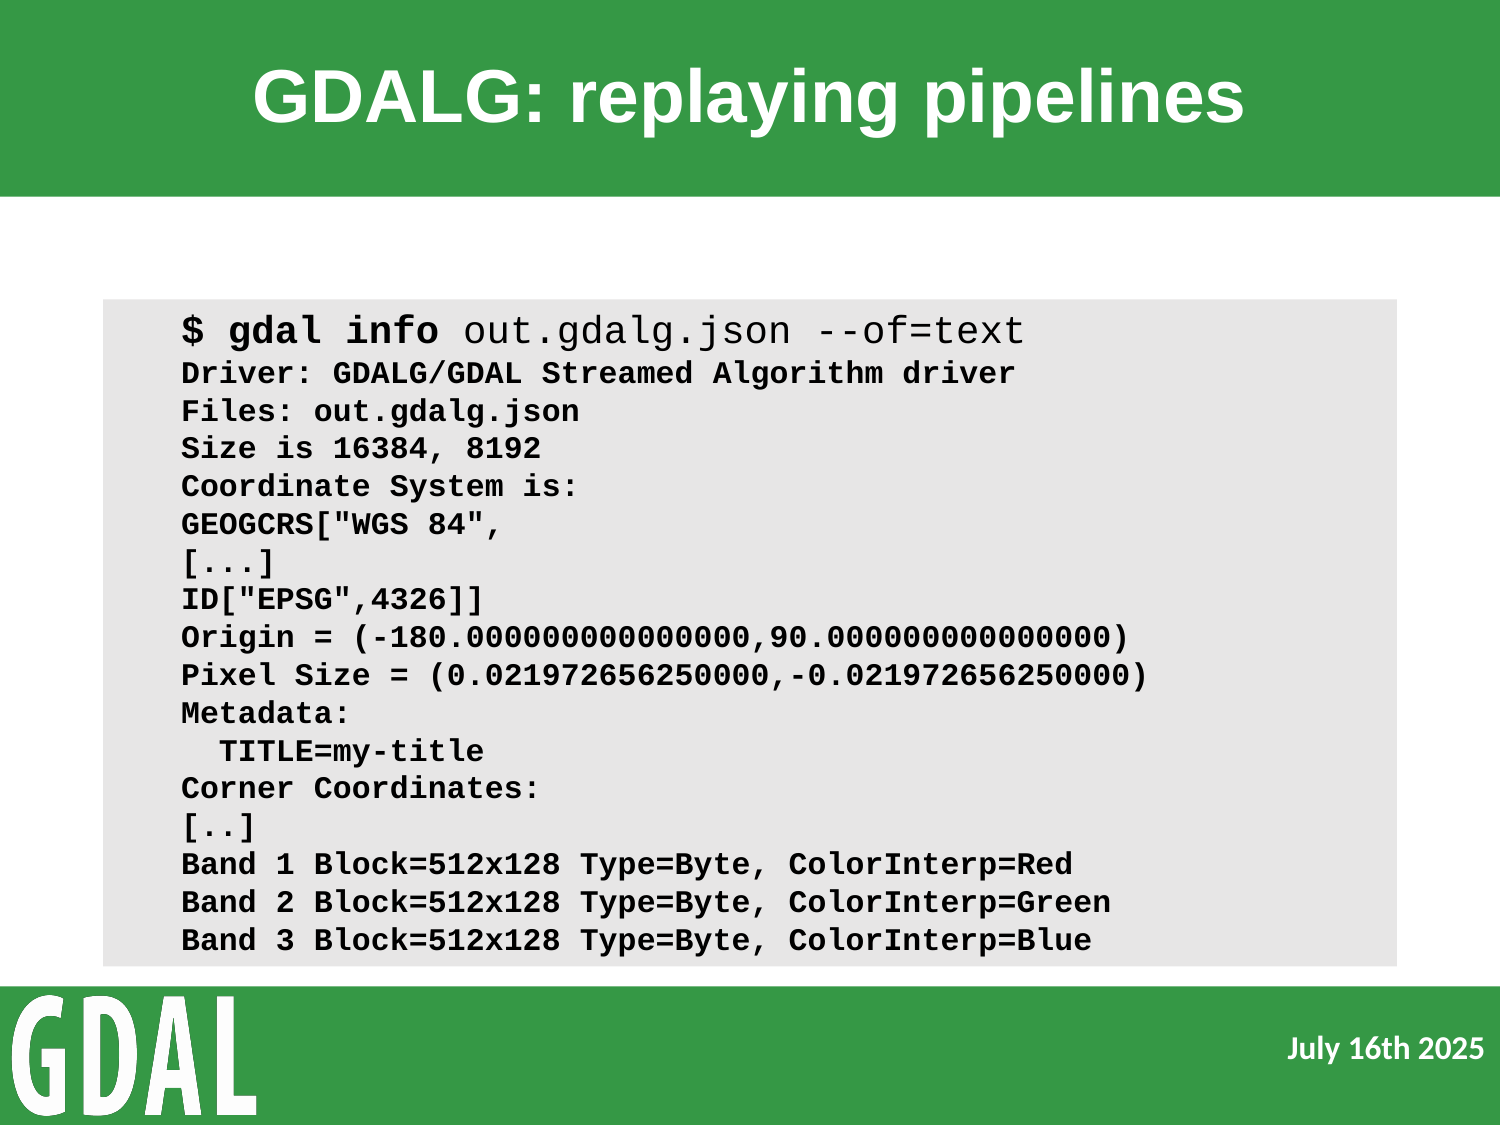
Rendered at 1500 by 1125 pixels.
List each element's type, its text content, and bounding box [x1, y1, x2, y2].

title GDALG: replaying pipelines [0, 0, 1500, 197]
list $ gdal info out.gdalg.json --of=text Driver: GDALG/GDAL Streamed Algorithm driver Files: out.gdalg.json Size is 16384, 8192 Coordinate System is: GEOGCRS["WGS 84", [...] ID["EPSG",4326]] Origin = (-180.000000000000000,90.000000000000000) Pixel Size = (0.021972656250000,-0.021972656250000) Metadata: TITLE=my-title Corner Coordinates: [..] Band 1 Block=512x128 Type=Byte, ColorInterp=Red Band 2 Block=512x128 Type=Byte, ColorInterp=Green Band 3 Block=512x128 Type=Byte, ColorInterp=Blue [103, 299, 1397, 967]
picture [11, 995, 257, 1116]
